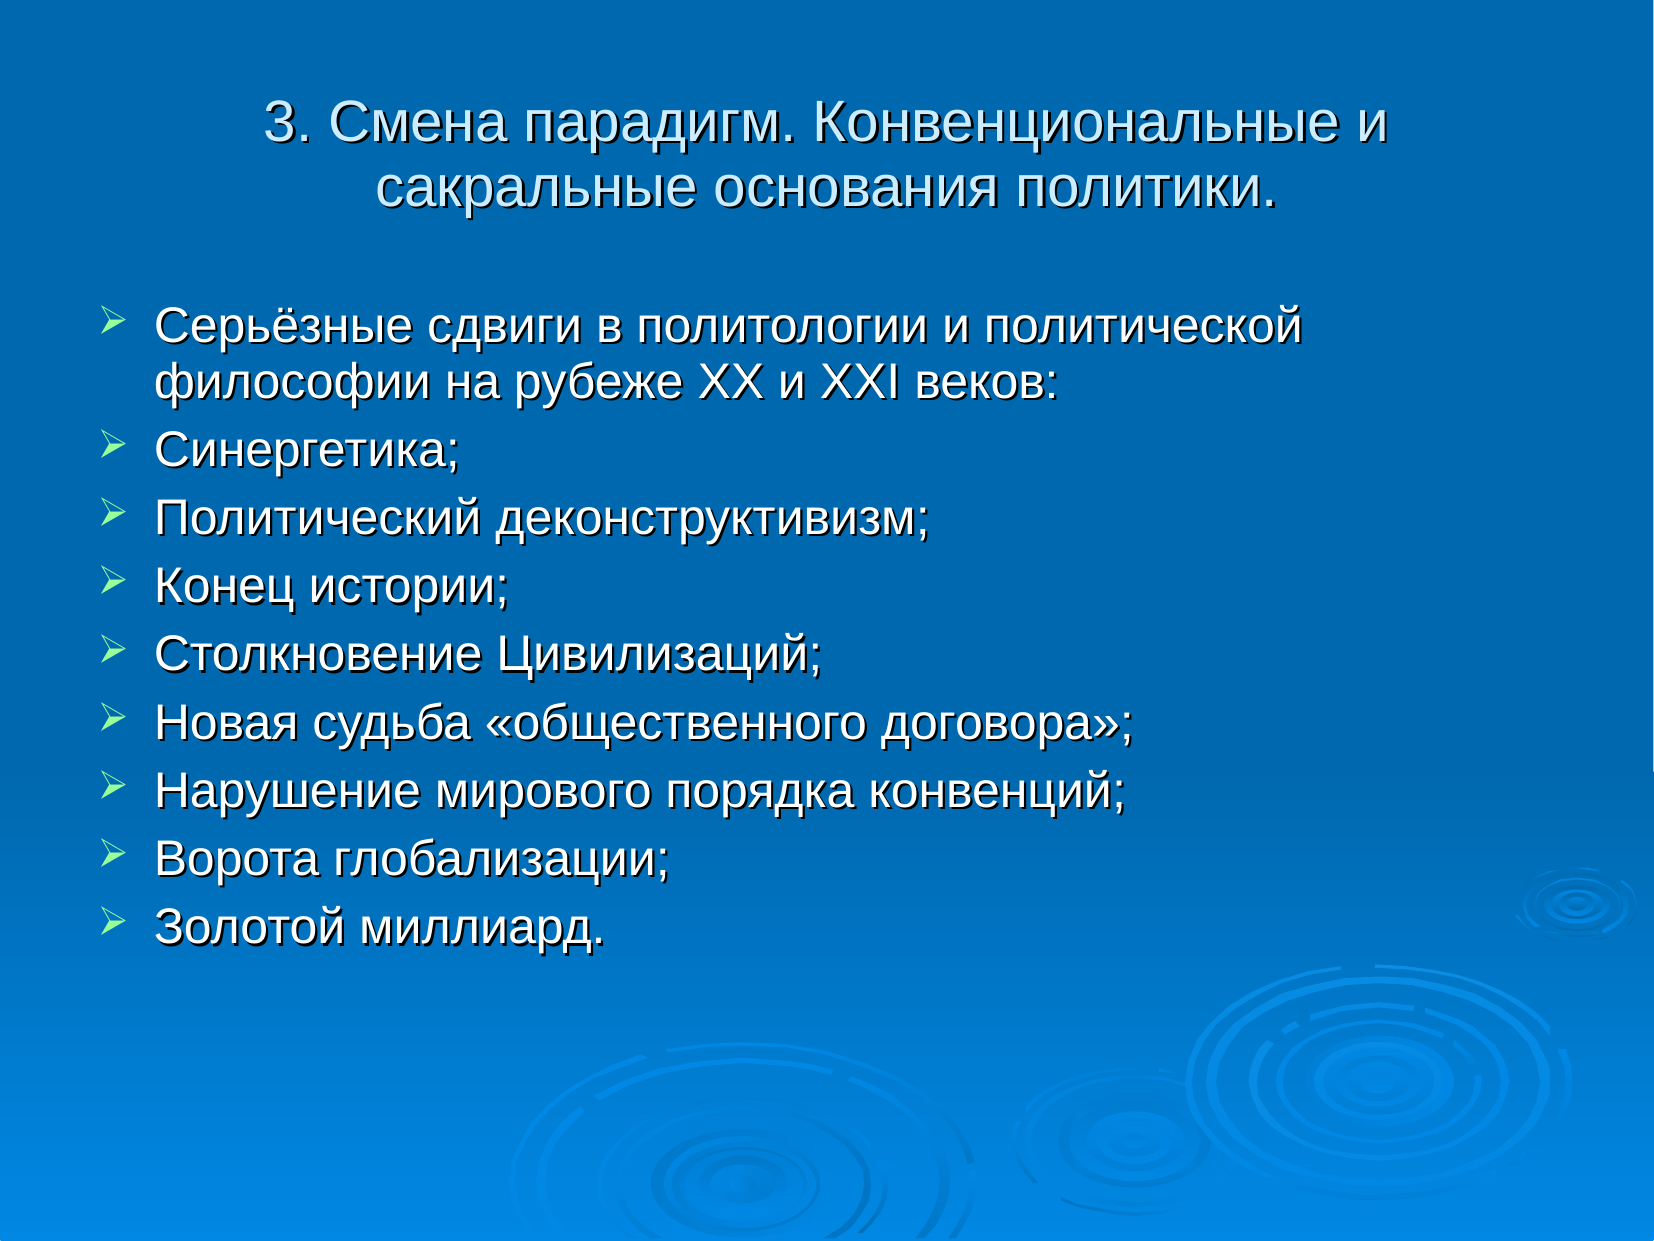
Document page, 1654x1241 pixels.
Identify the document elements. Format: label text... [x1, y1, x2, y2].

title 3. Смена парадигм. Конвенциональные и сакральные основания политики. [82, 50, 1571, 257]
list Серьёзные сдвиги в политологии и политической философии на рубеже XX и XXI веков: Синергетика; Политический деконструктивизм; Конец истории; Столкновение Цивилизаций; Новая судьба «общественного договора»; Нарушение мирового порядка конвенций; Ворота глобализации; Золотой миллиард. [82, 289, 1571, 1108]
